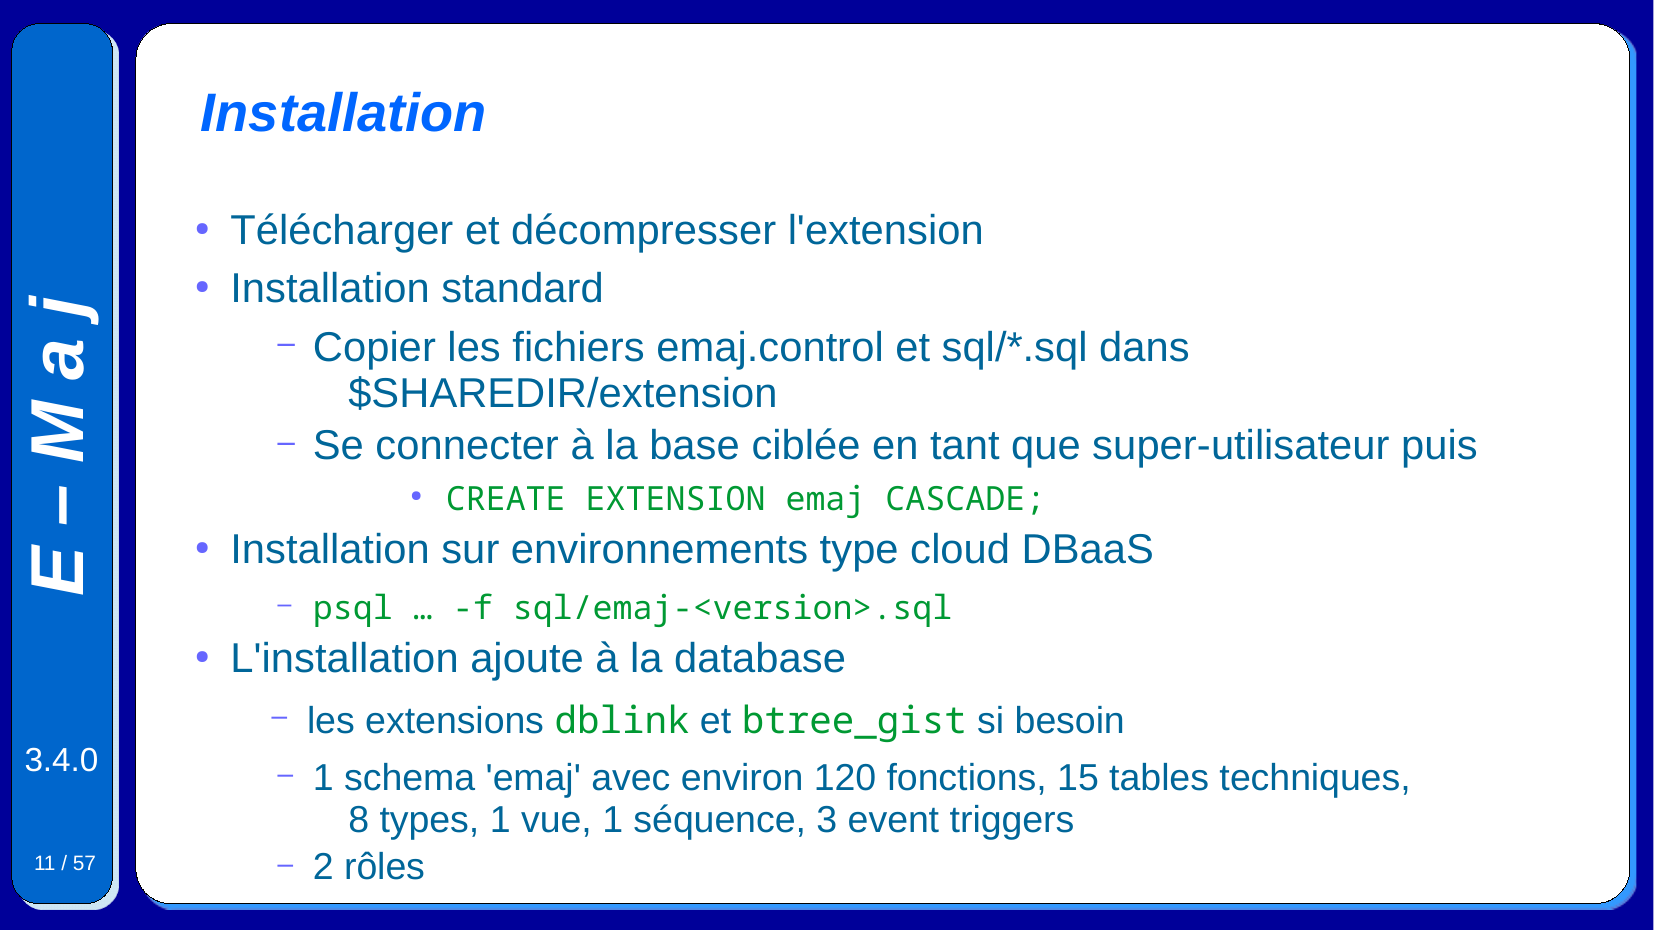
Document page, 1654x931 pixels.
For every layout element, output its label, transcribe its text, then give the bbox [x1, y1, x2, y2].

list Télécharger et décompresser l'extension Installation standard Copier les fichiers emaj.control et sql/*.sql dans $SHAREDIR/extension Se connecter à la base ciblée en tant que super-utilisateur puis CREATE EXTENSION emaj CASCADE; Installation sur environnements type cloud DBaaS psql … -f sql/emaj-<version>.sql L'installation ajoute à la database les extensions dblink et btree_gist si besoin 1 schema 'emaj' avec environ 120 fonctions, 15 tables techniques, 8 types, 1 vue, 1 séquence, 3 event triggers 2 rôles [177, 206, 1587, 880]
title Installation [200, 34, 1575, 191]
